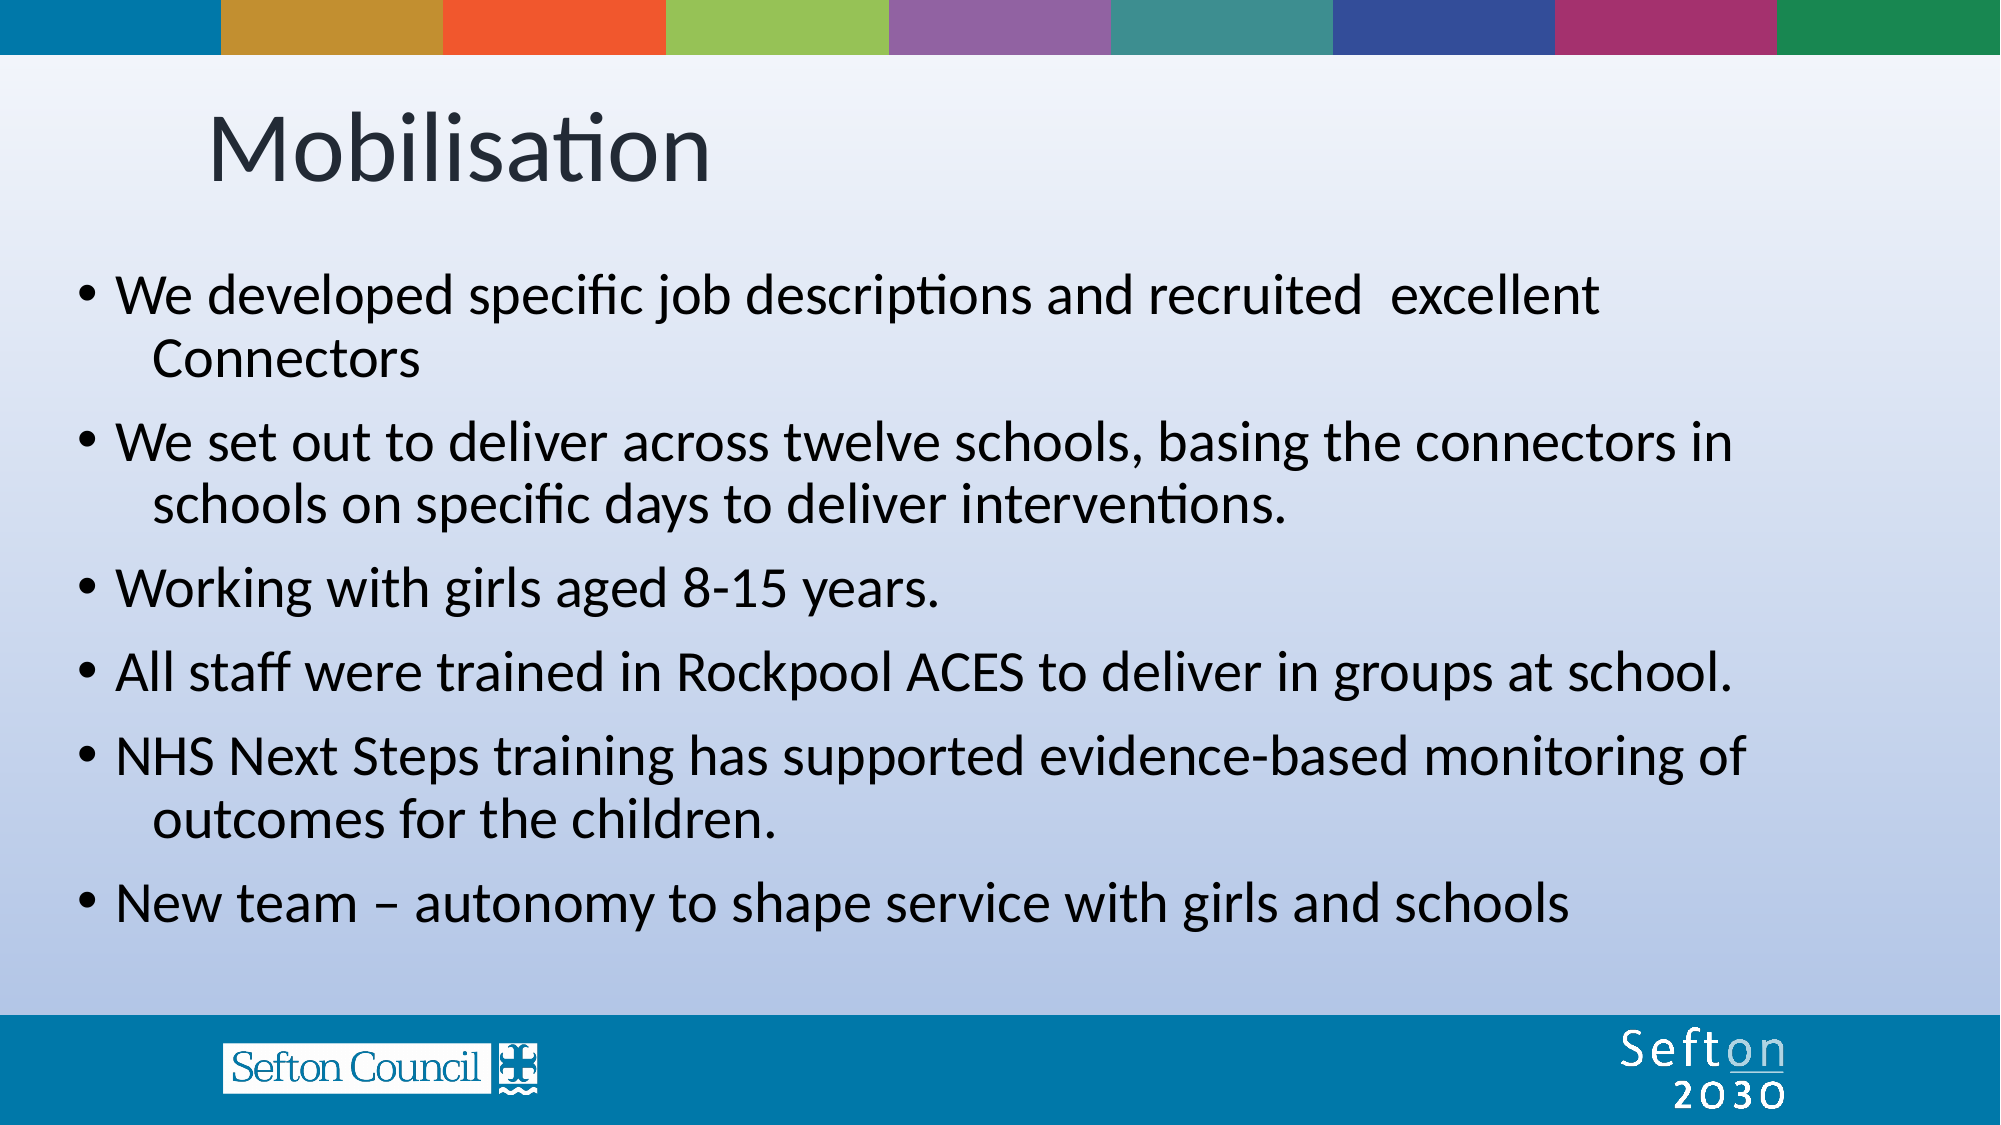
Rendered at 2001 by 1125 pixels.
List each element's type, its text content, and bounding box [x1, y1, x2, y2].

text_box We developed specific job descriptions and recruited excellent Connectors We set out to deliver across twelve schools, basing the connectors in schools on specific days to deliver interventions. Working with girls aged 8-15 years. All staff were trained in Rockpool ACES to deliver in groups at school. NHS Next Steps training has supported evidence-based monitoring of outcomes for the children. New team – autonomy to shape service with girls and schools [62, 256, 1877, 950]
title Mobilisation [191, 62, 1748, 236]
